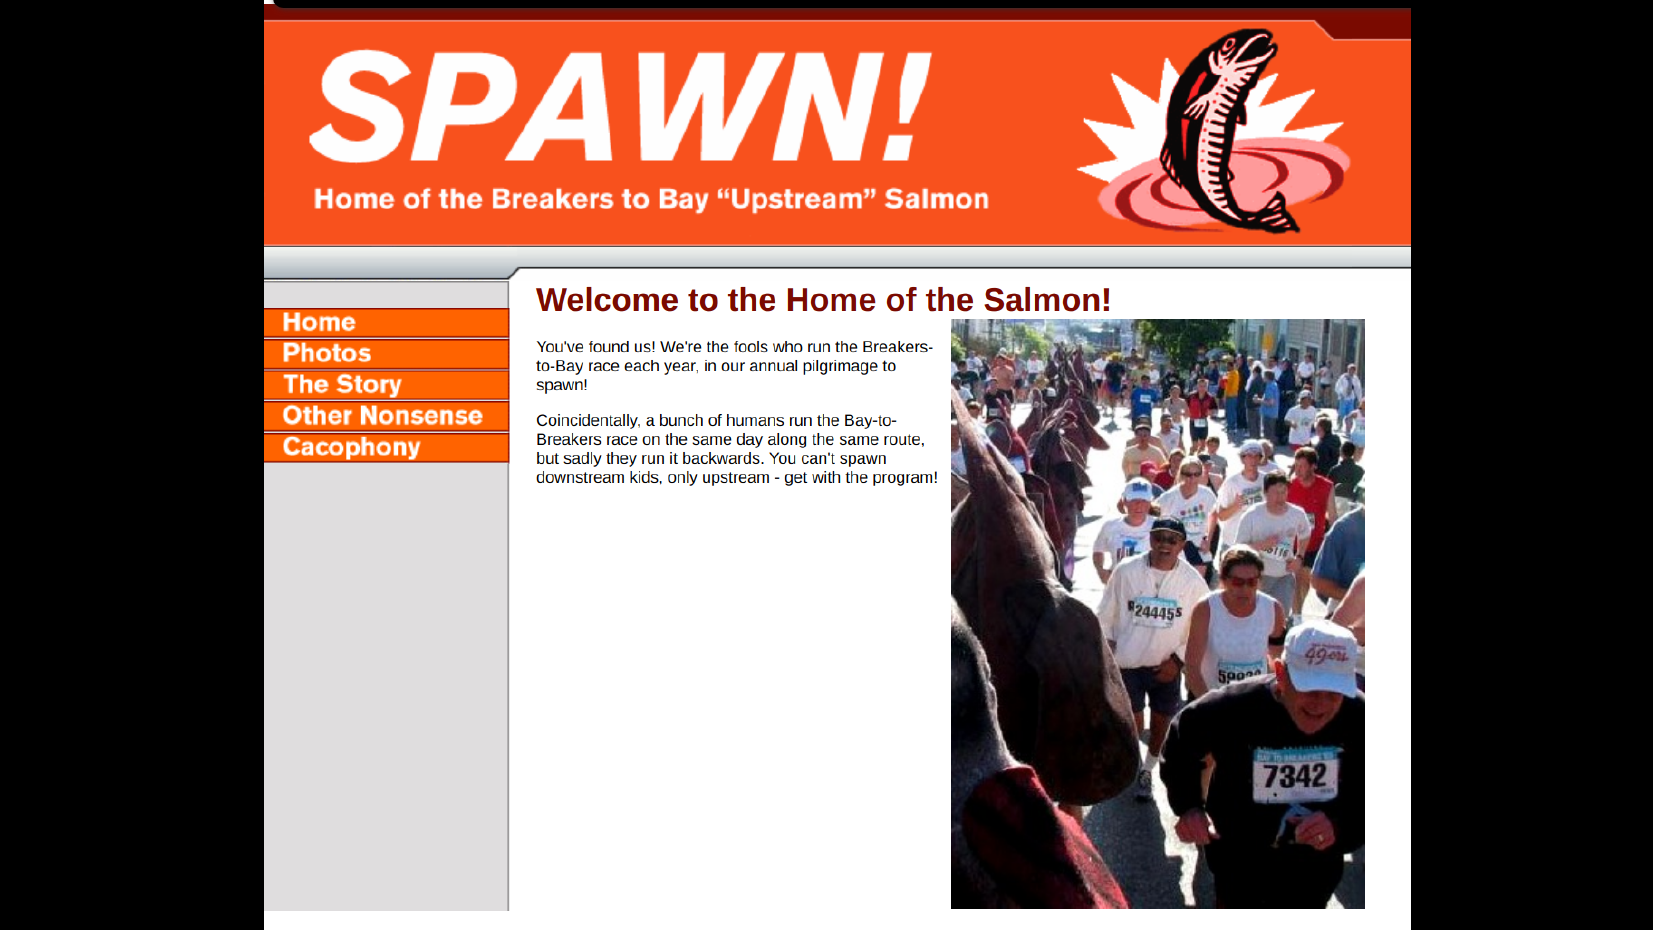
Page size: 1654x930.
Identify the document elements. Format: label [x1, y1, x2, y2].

picture [264, 0, 1411, 930]
